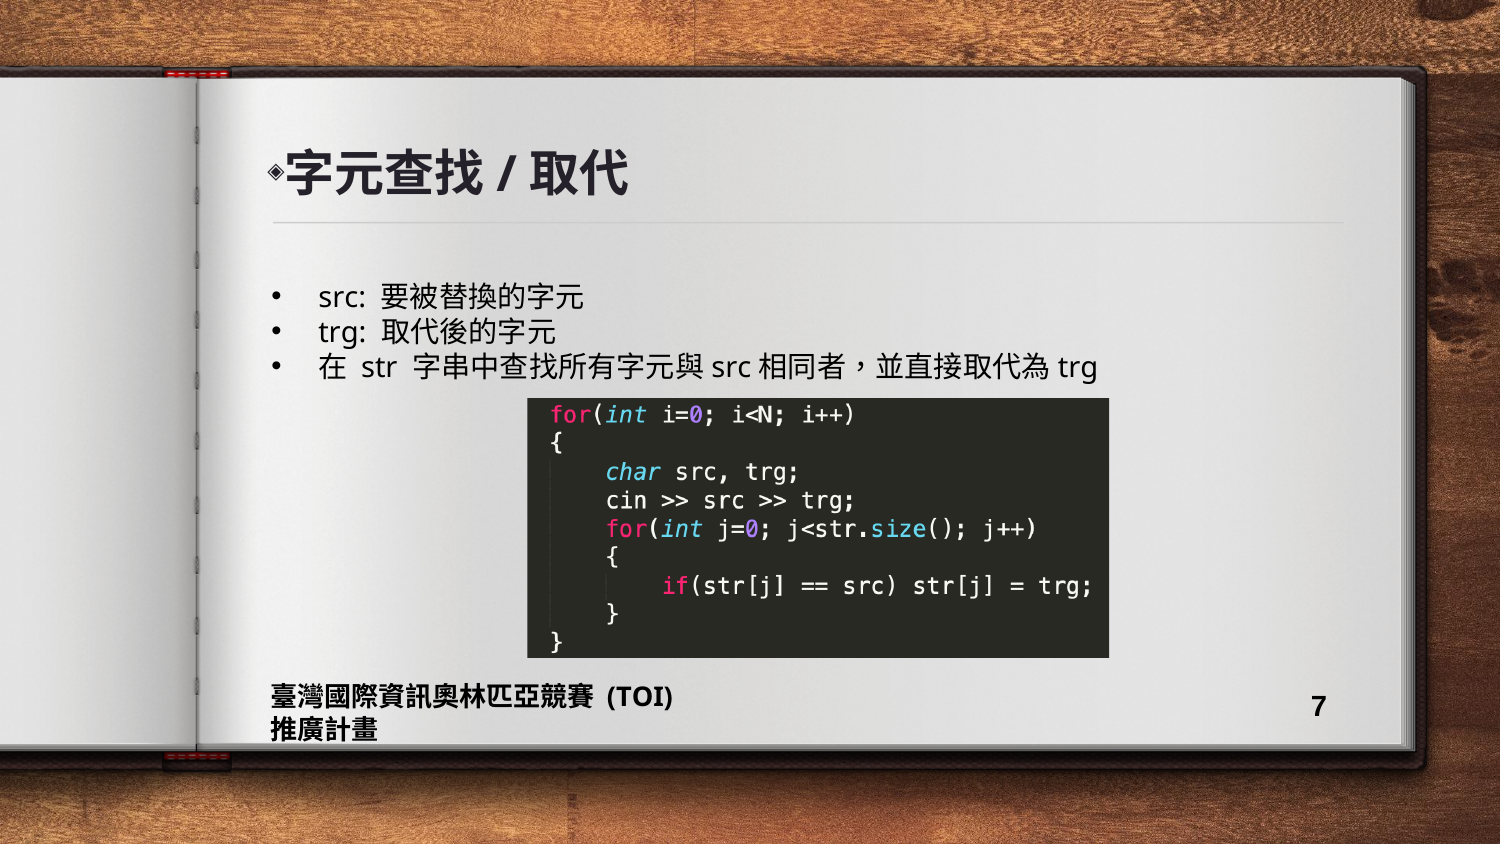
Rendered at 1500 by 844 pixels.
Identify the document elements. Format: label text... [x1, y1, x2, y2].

text_box 字元查找/取代 [252, 126, 746, 216]
picture [527, 398, 1110, 658]
text_box [1295, 672, 1386, 737]
text_box src: 要被替換的字元 trg: 取代後的字元 在 str 字串中查找所有字元與src相同者，並直接取代為trg [256, 271, 1296, 643]
